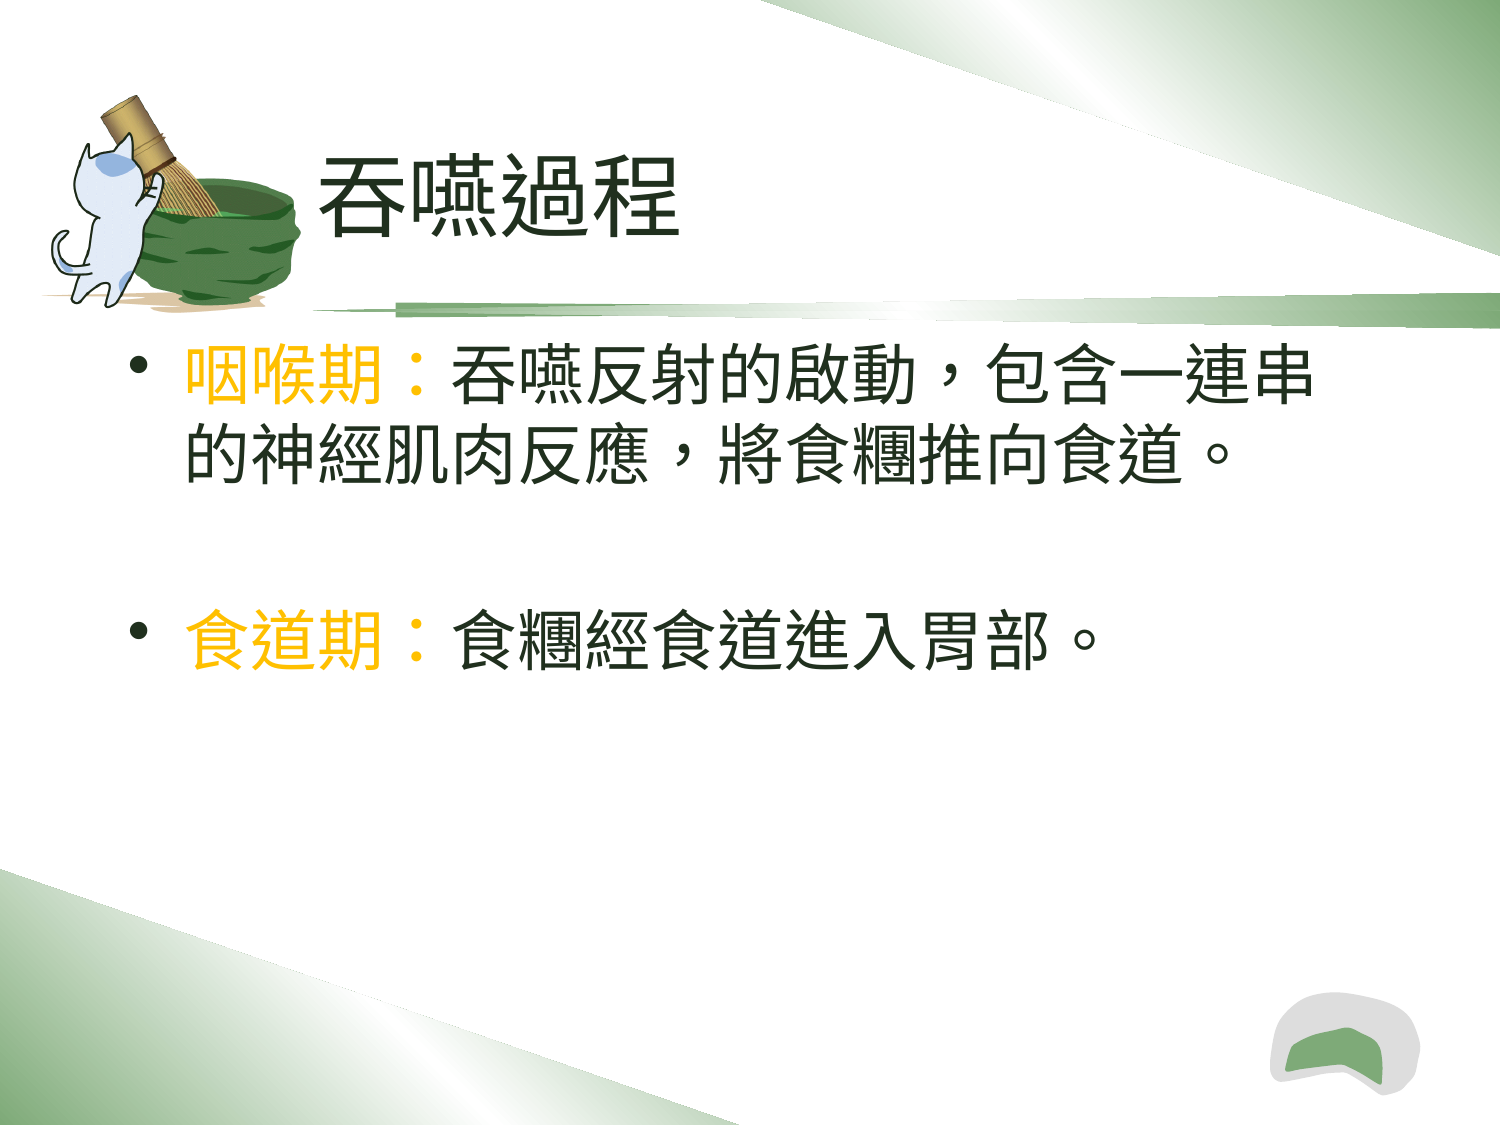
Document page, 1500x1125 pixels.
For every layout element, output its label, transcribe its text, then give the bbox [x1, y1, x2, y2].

list 咽喉期：吞嚥反射的啟動，包含一連串的神經肌肉反應，將食糰推向食道。 食道期：食糰經食道進入胃部。 [112, 324, 1388, 1000]
title 吞嚥過程 [301, 99, 1388, 288]
picture [29, 90, 306, 318]
